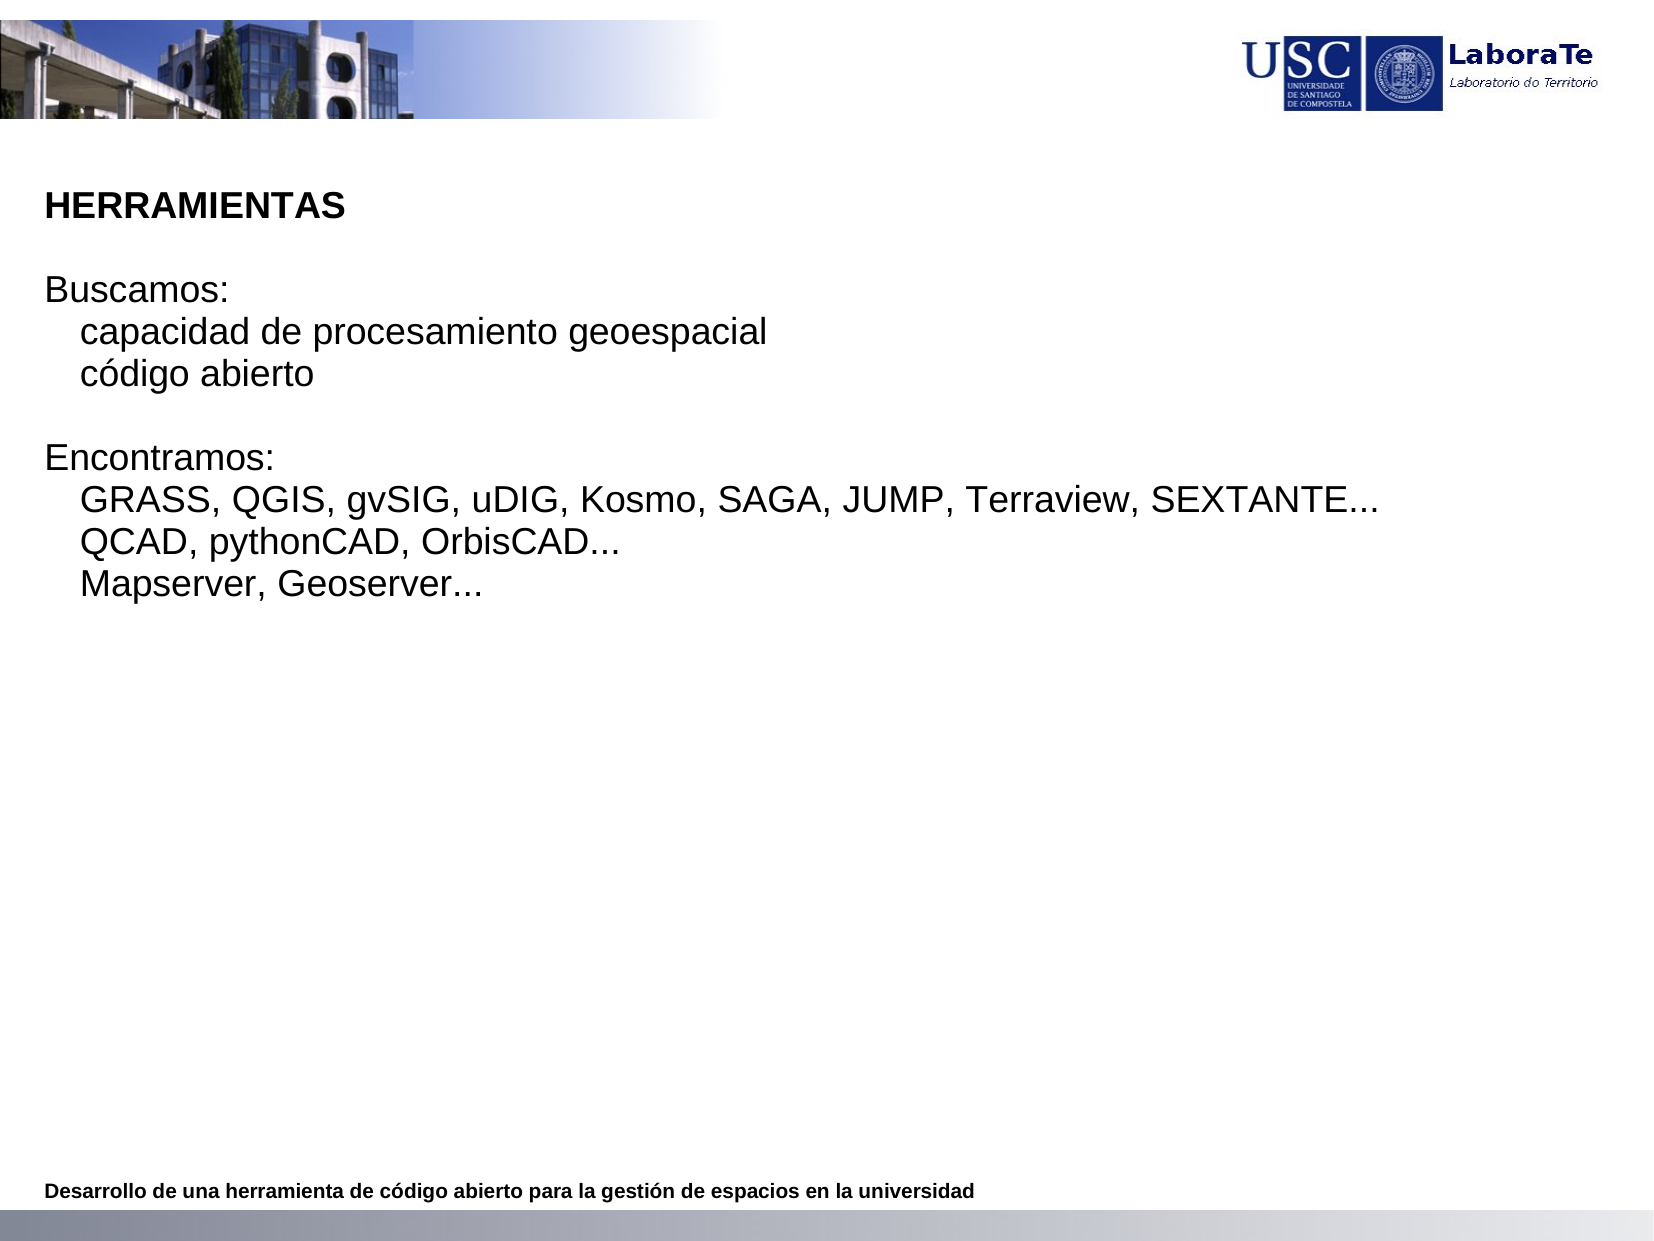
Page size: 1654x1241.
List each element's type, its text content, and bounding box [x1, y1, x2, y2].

picture [0, 20, 827, 119]
picture [0, 1210, 1654, 1241]
picture [1240, 29, 1654, 119]
text_box HERRAMIENTAS Buscamos: capacidad de procesamiento geoespacial código abierto Encontramos: GRASS, QGIS, gvSIG, uDIG, Kosmo, SAGA, JUMP, Terraview, SEXTANTE... QCAD, pythonCAD, OrbisCAD... Mapserver, Geoserver... [29, 177, 1625, 1152]
